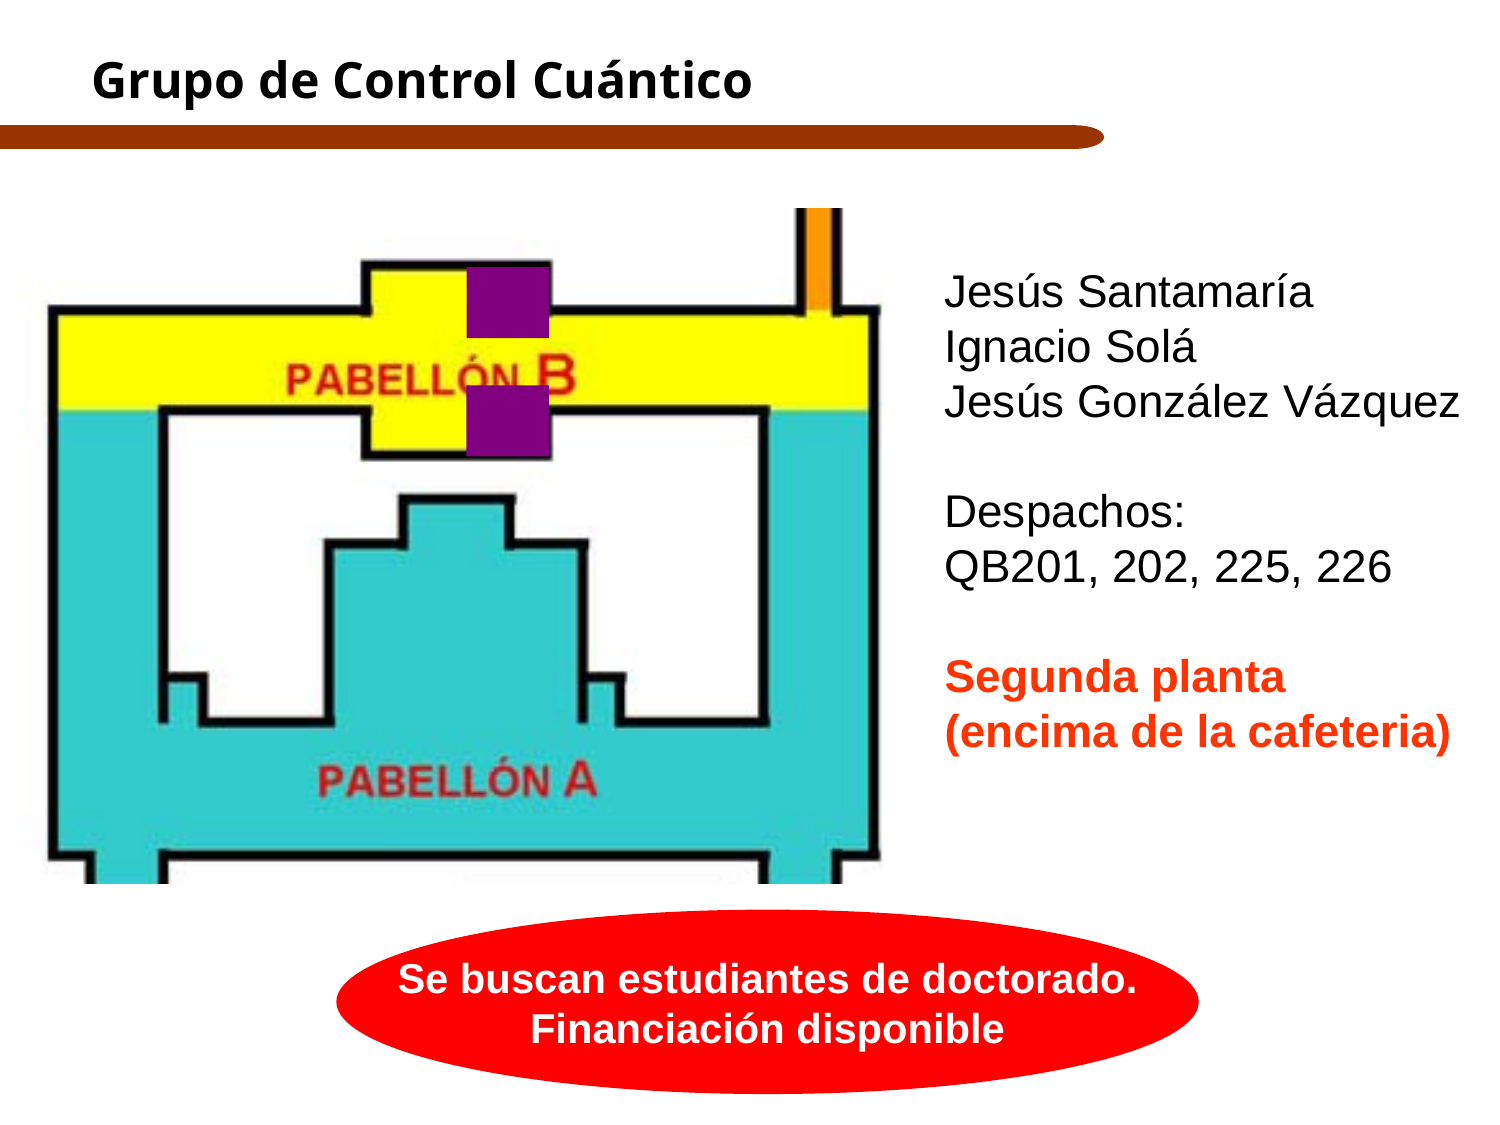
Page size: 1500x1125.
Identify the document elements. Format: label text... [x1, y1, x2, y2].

text_box Se buscan estudiantes de doctorado. Financiación disponible [336, 909, 1199, 1095]
picture [17, 208, 916, 884]
text_box Jesús Santamaría Ignacio Solá Jesús González Vázquez Despachos: QB201, 202, 225, 226 Segunda planta (encima de la cafeteria) [929, 253, 1500, 764]
text_box [466, 267, 550, 339]
text_box [466, 385, 549, 457]
text_box Grupo de Control Cuántico [76, 7, 1427, 149]
